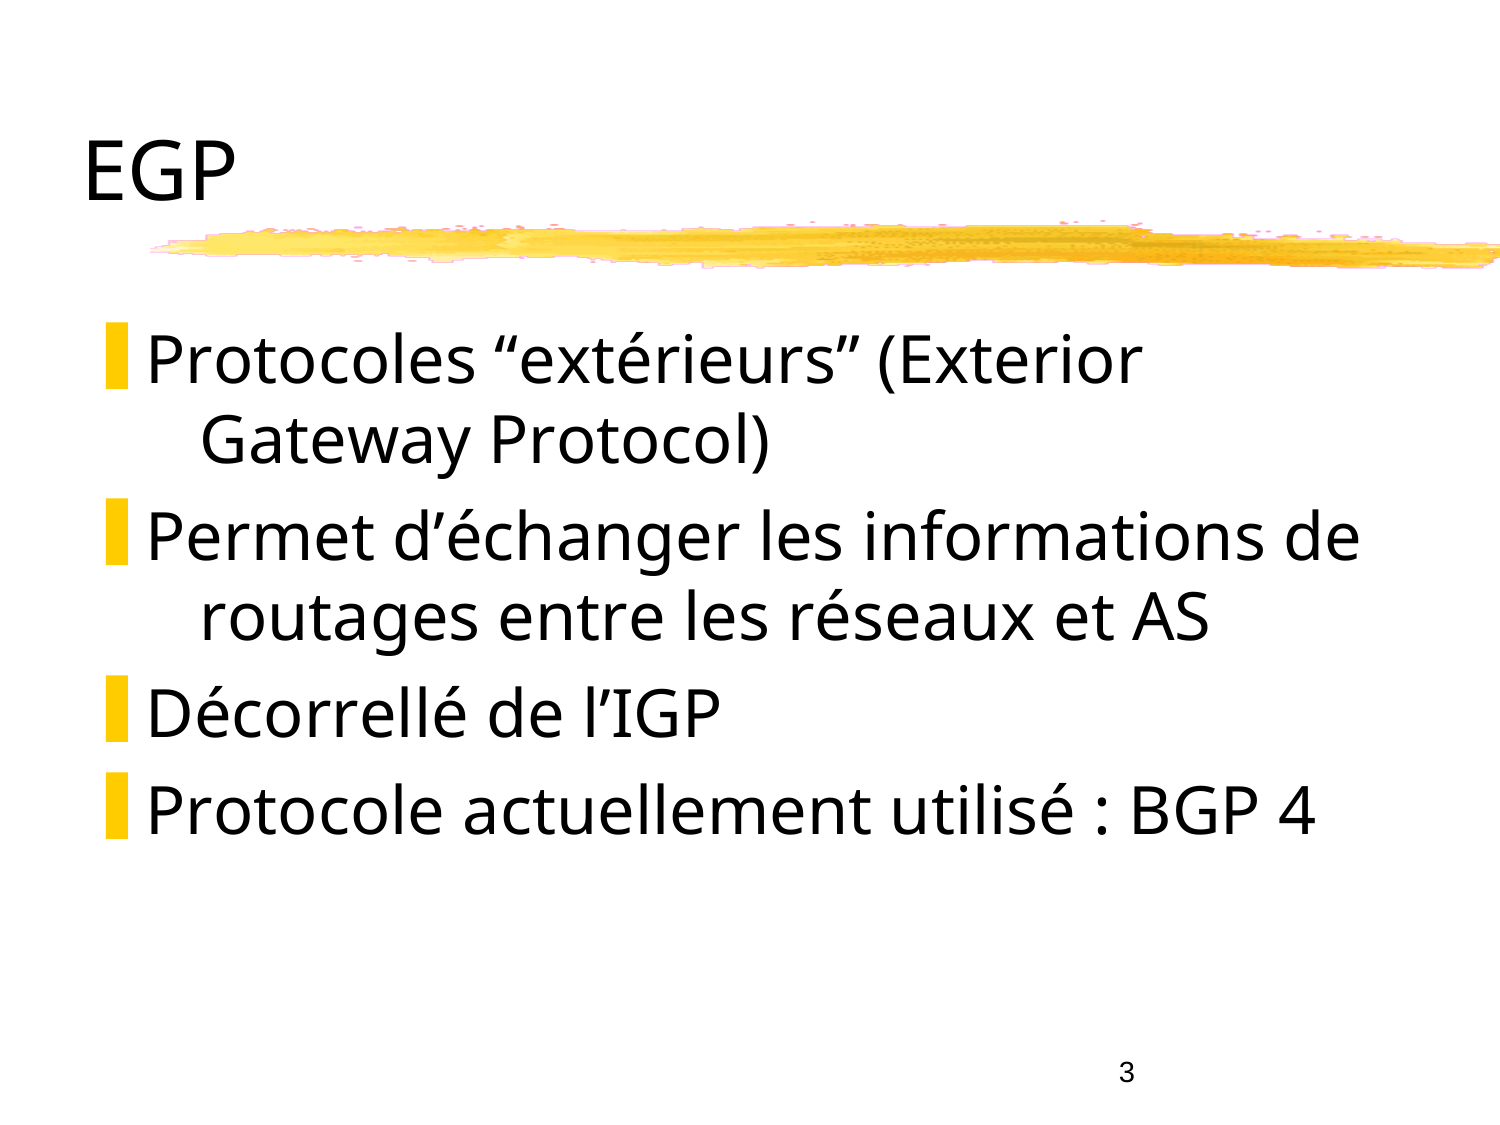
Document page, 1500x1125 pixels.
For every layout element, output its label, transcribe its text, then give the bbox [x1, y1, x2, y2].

list Protocoles “extérieurs” (Exterior Gateway Protocol)‏ Permet d’échanger les informations de routages entre les réseaux et AS Décorrellé de l’IGP Protocole actuellement utilisé : BGP 4 [75, 309, 1417, 995]
title EGP [66, 37, 1342, 225]
text_box [1104, 1021, 1416, 1096]
